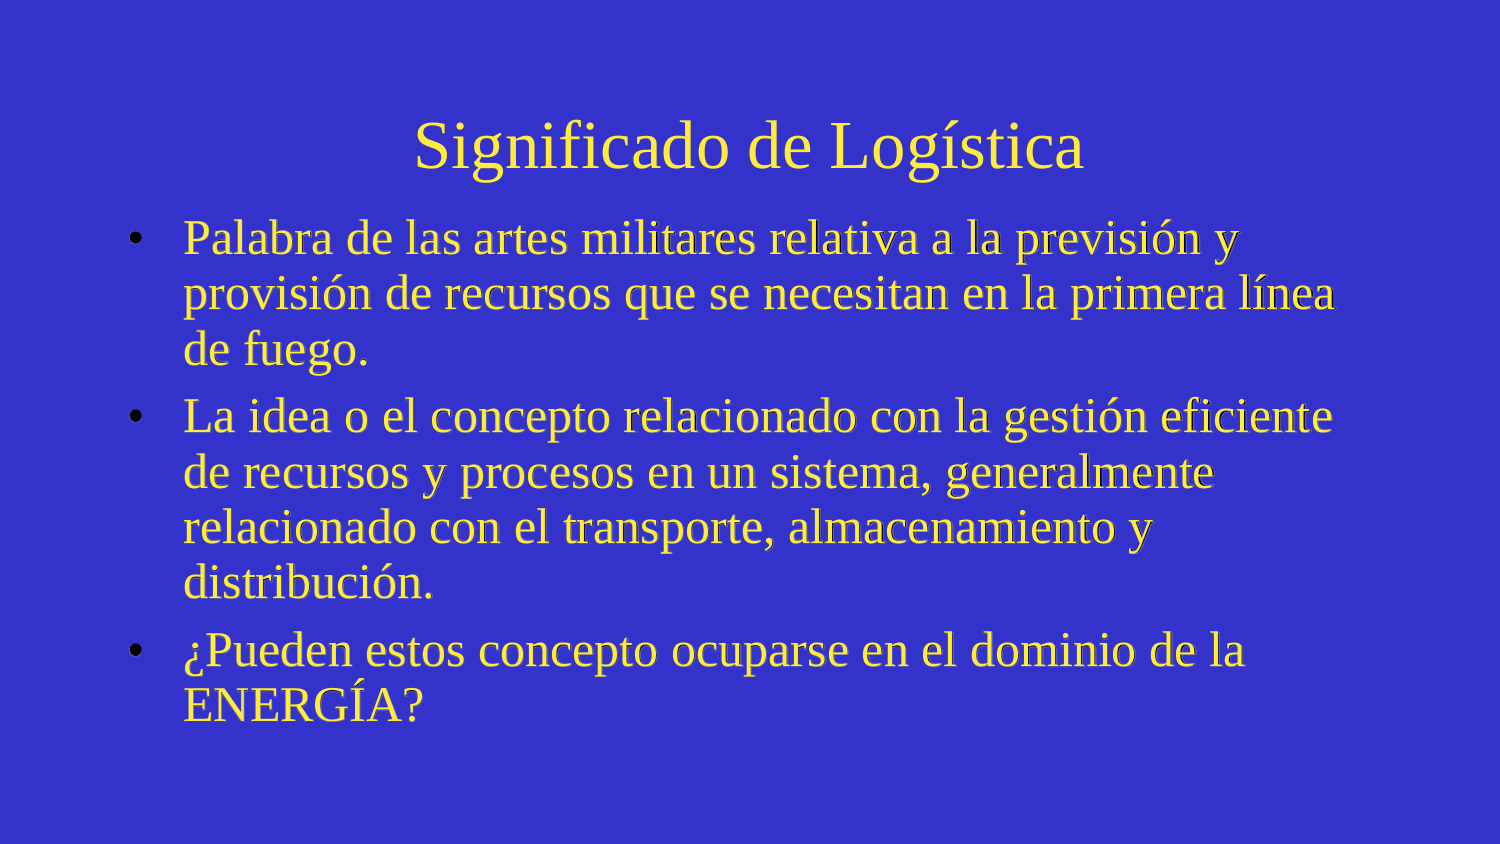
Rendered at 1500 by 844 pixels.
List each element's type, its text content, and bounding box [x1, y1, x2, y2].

list Palabra de las artes militares relativa a la previsión y provisión de recursos que se necesitan en la primera línea de fuego. La idea o el concepto relacionado con la gestión eficiente de recursos y procesos en un sistema, generalmente relacionado con el transporte, almacenamiento y distribución. ¿Pueden estos concepto ocuparse en el dominio de la ENERGÍA? [112, 202, 1388, 709]
title Significado de Logística [112, 57, 1388, 202]
